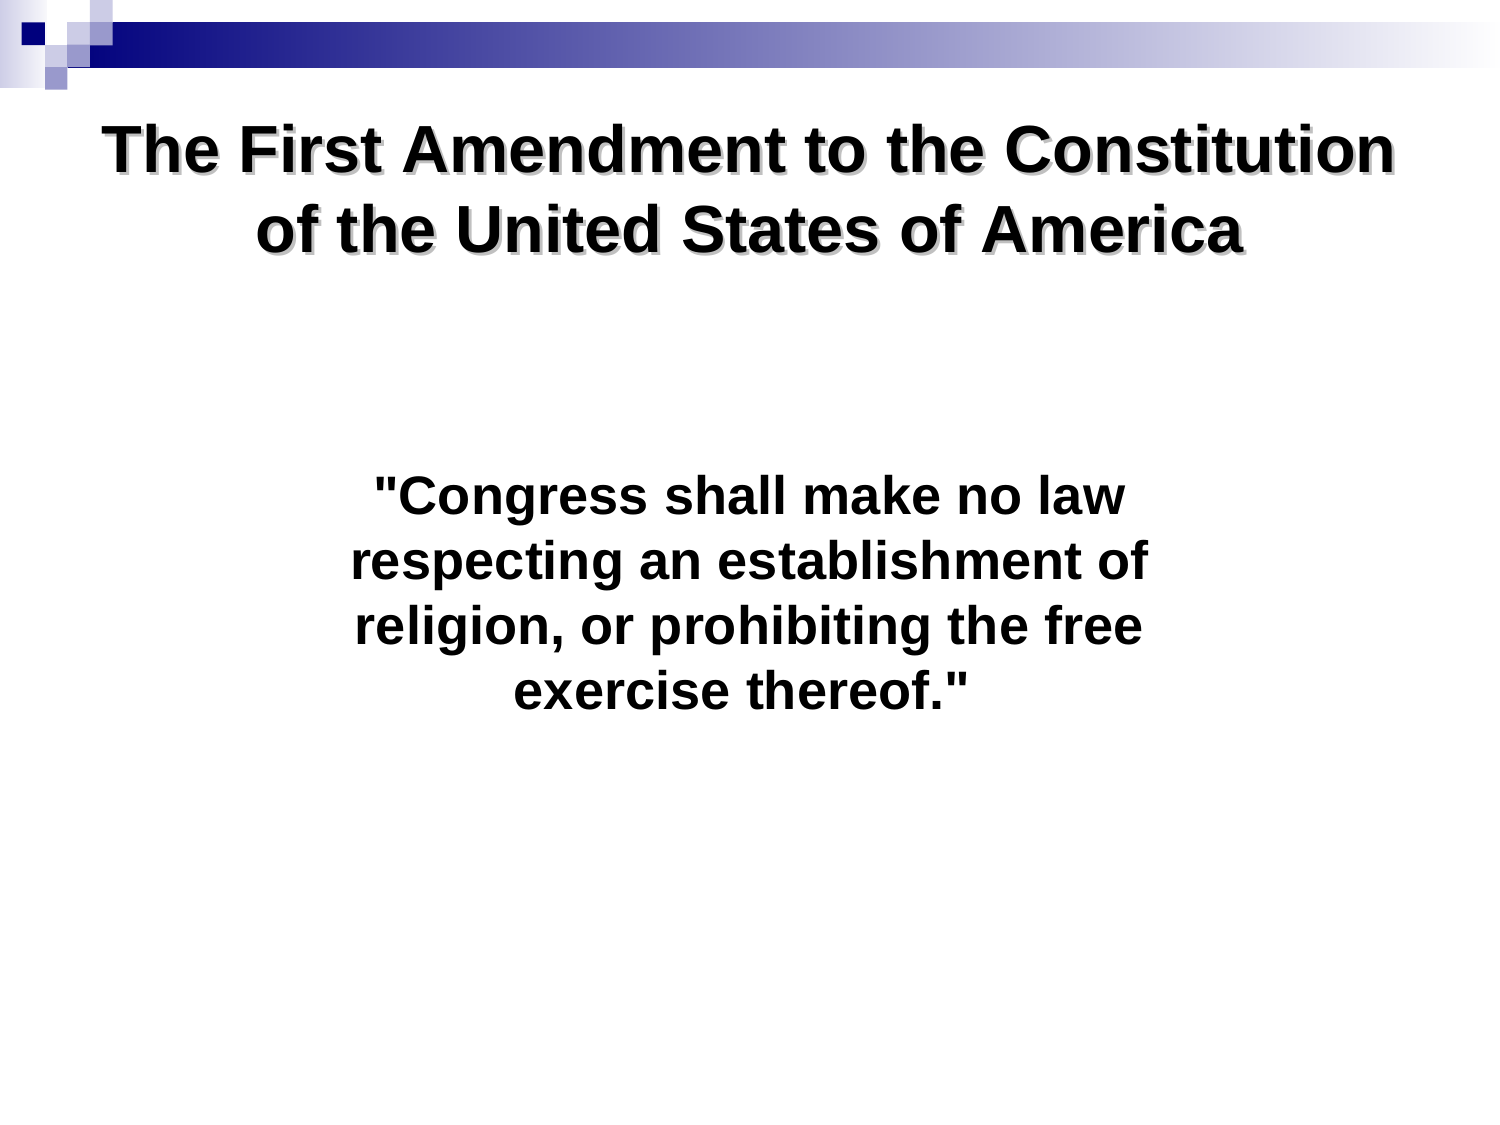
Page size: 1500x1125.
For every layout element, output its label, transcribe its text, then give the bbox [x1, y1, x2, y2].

text_box "Congress shall make no law respecting an establishment of religion, or prohibiting the free exercise thereof." [244, 452, 1255, 729]
title The First Amendment to the Constitution of the United States of America [75, 81, 1426, 291]
